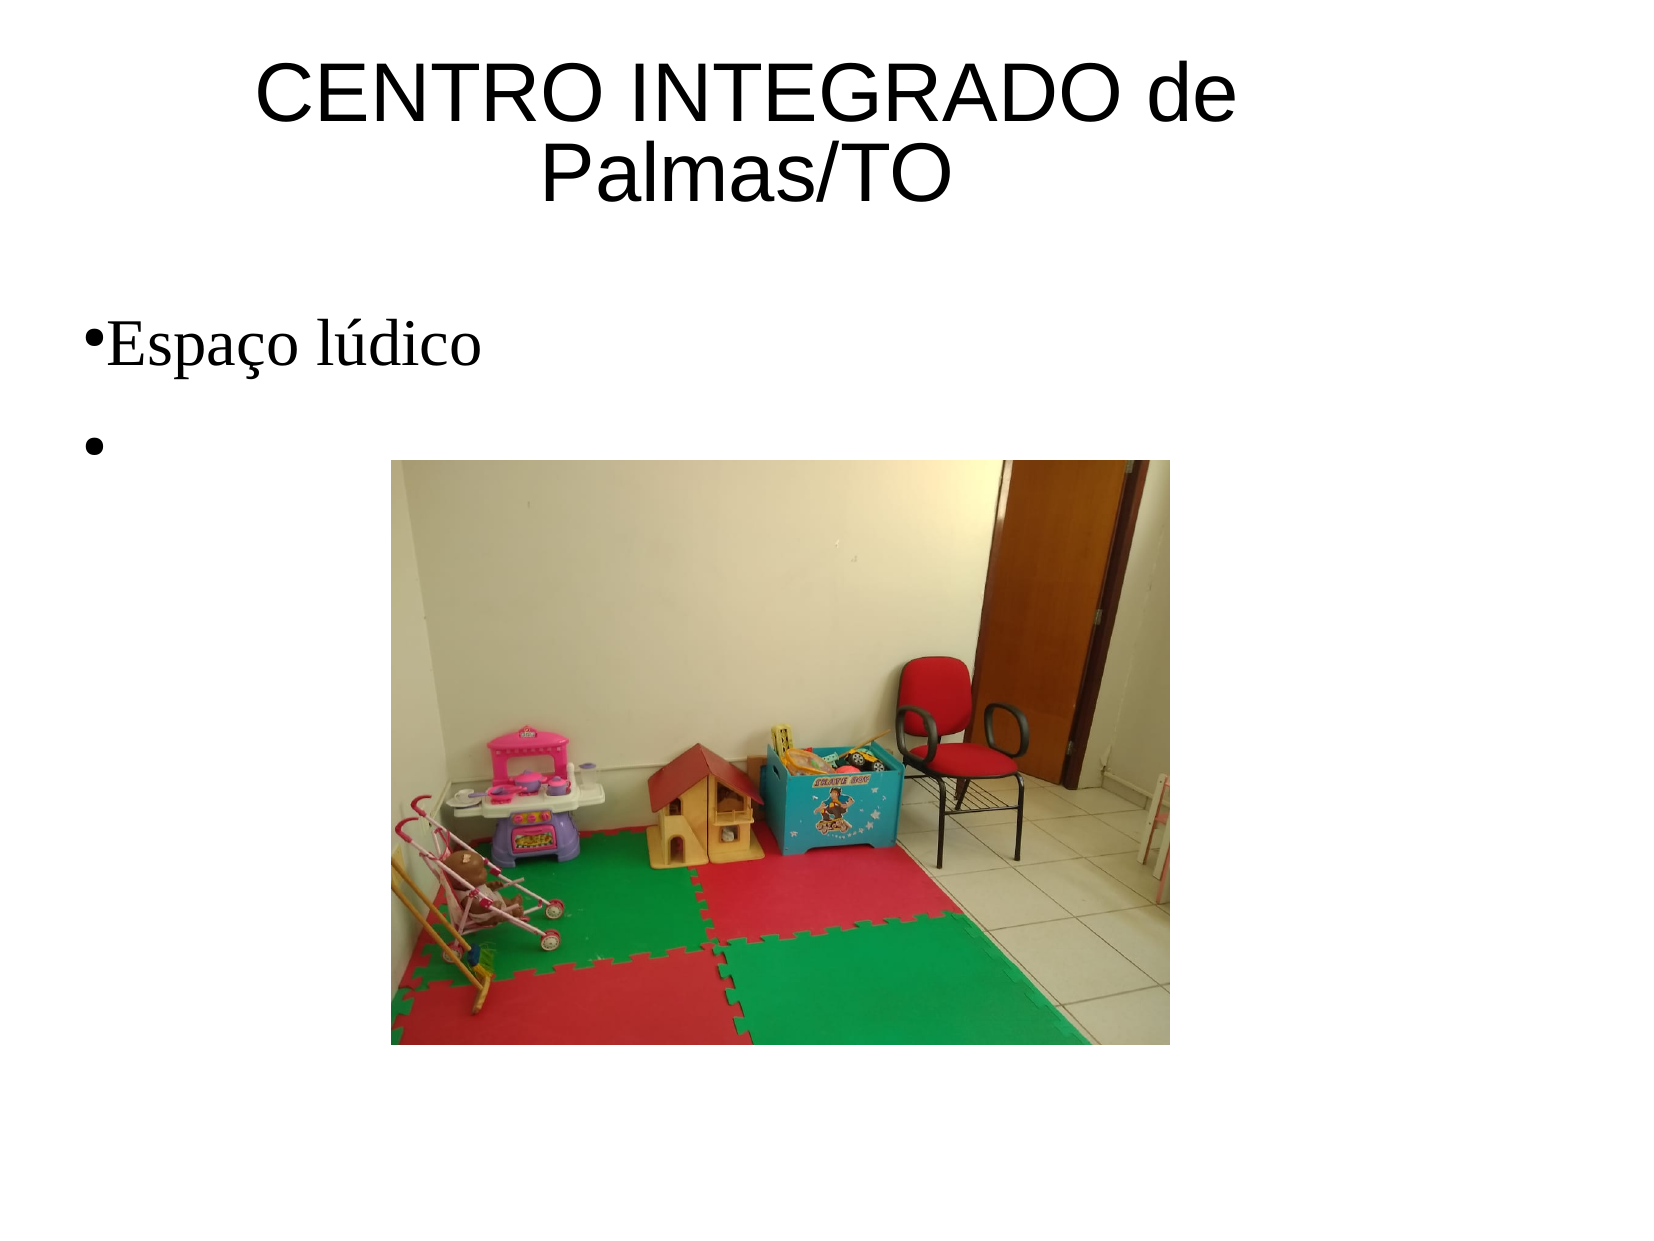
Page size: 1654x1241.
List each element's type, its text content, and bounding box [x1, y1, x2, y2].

picture [391, 460, 1170, 1045]
list Espaço lúdico [82, 299, 1571, 1019]
title CENTRO INTEGRADO de Palmas/TO [82, 47, 1412, 229]
